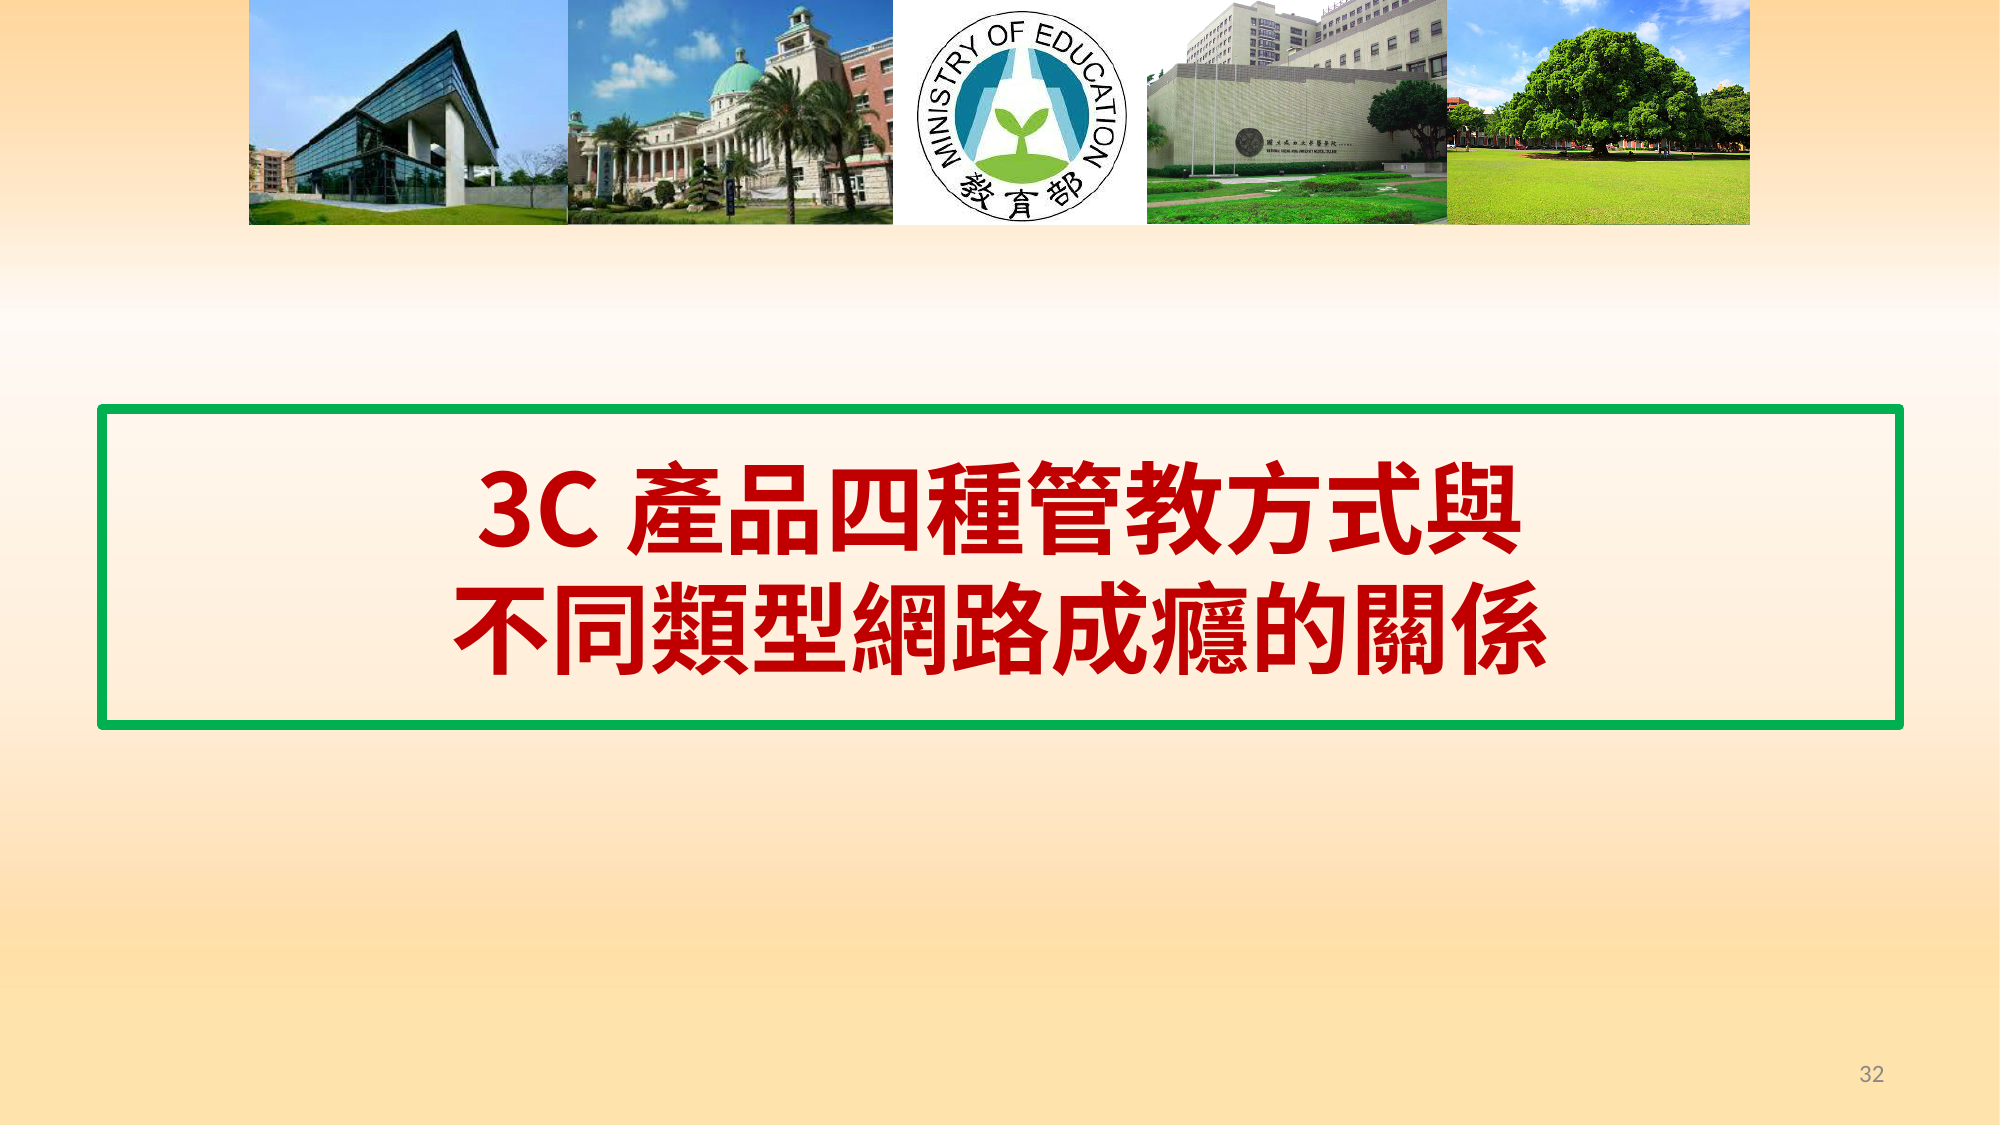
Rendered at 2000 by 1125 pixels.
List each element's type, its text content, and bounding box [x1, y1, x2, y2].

picture [0, 0, 2000, 1125]
title 3C產品四種管教方式與 不同類型網路成癮的關係 [102, 408, 1900, 725]
slide_number <編號> [1433, 1042, 1900, 1103]
